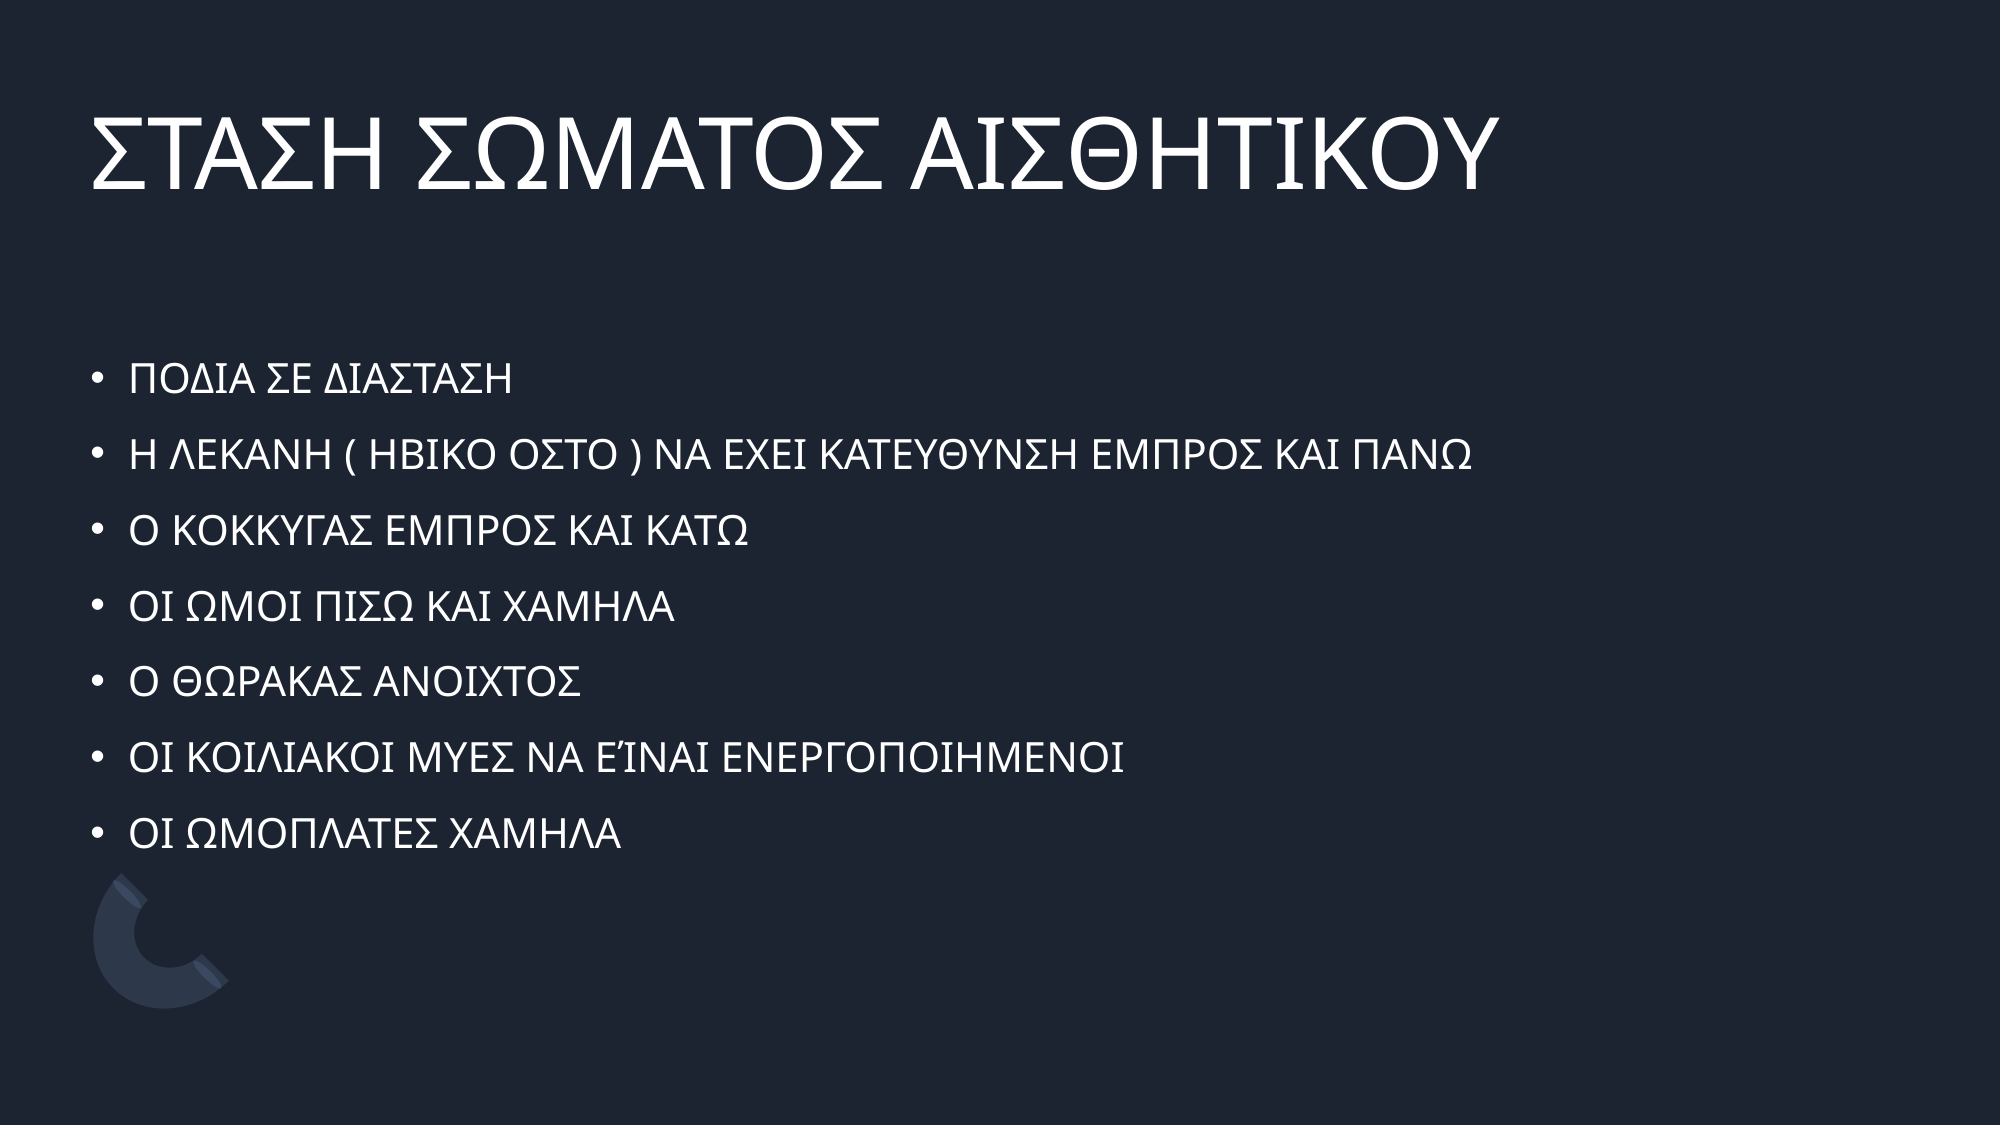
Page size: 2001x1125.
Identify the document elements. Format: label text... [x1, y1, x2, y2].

title ΣΤΑΣΗ ΣΩΜΑΤΟΣ ΑΙΣΘΗΤΙΚΟΥ [90, 90, 1910, 309]
list ΠΟΔΙΑ ΣΕ ΔΙΑΣΤΑΣΗ Η ΛΕΚΑΝΗ ( ΗΒΙΚΟ ΟΣΤΟ ) ΝΑ ΕΧΕΙ ΚΑΤΕΥΘΥΝΣΗ ΕΜΠΡΟΣ ΚΑΙ ΠΑΝΩ Ο ΚΟΚΚΥΓΑΣ ΕΜΠΡΟΣ ΚΑΙ ΚΑΤΩ ΟΙ ΩΜΟΙ ΠΙΣΩ ΚΑΙ ΧΑΜΗΛΑ Ο ΘΩΡΑΚΑΣ ΑΝΟΙΧΤΟΣ ΟΙ ΚΟΙΛΙΑΚΟΙ ΜΥΕΣ ΝΑ ΕΊΝΑΙ ΕΝΕΡΓΟΠΟΙΗΜΕΝΟΙ ΟΙ ΩΜΟΠΛΑΤΕΣ ΧΑΜΗΛΑ [90, 346, 1910, 1000]
